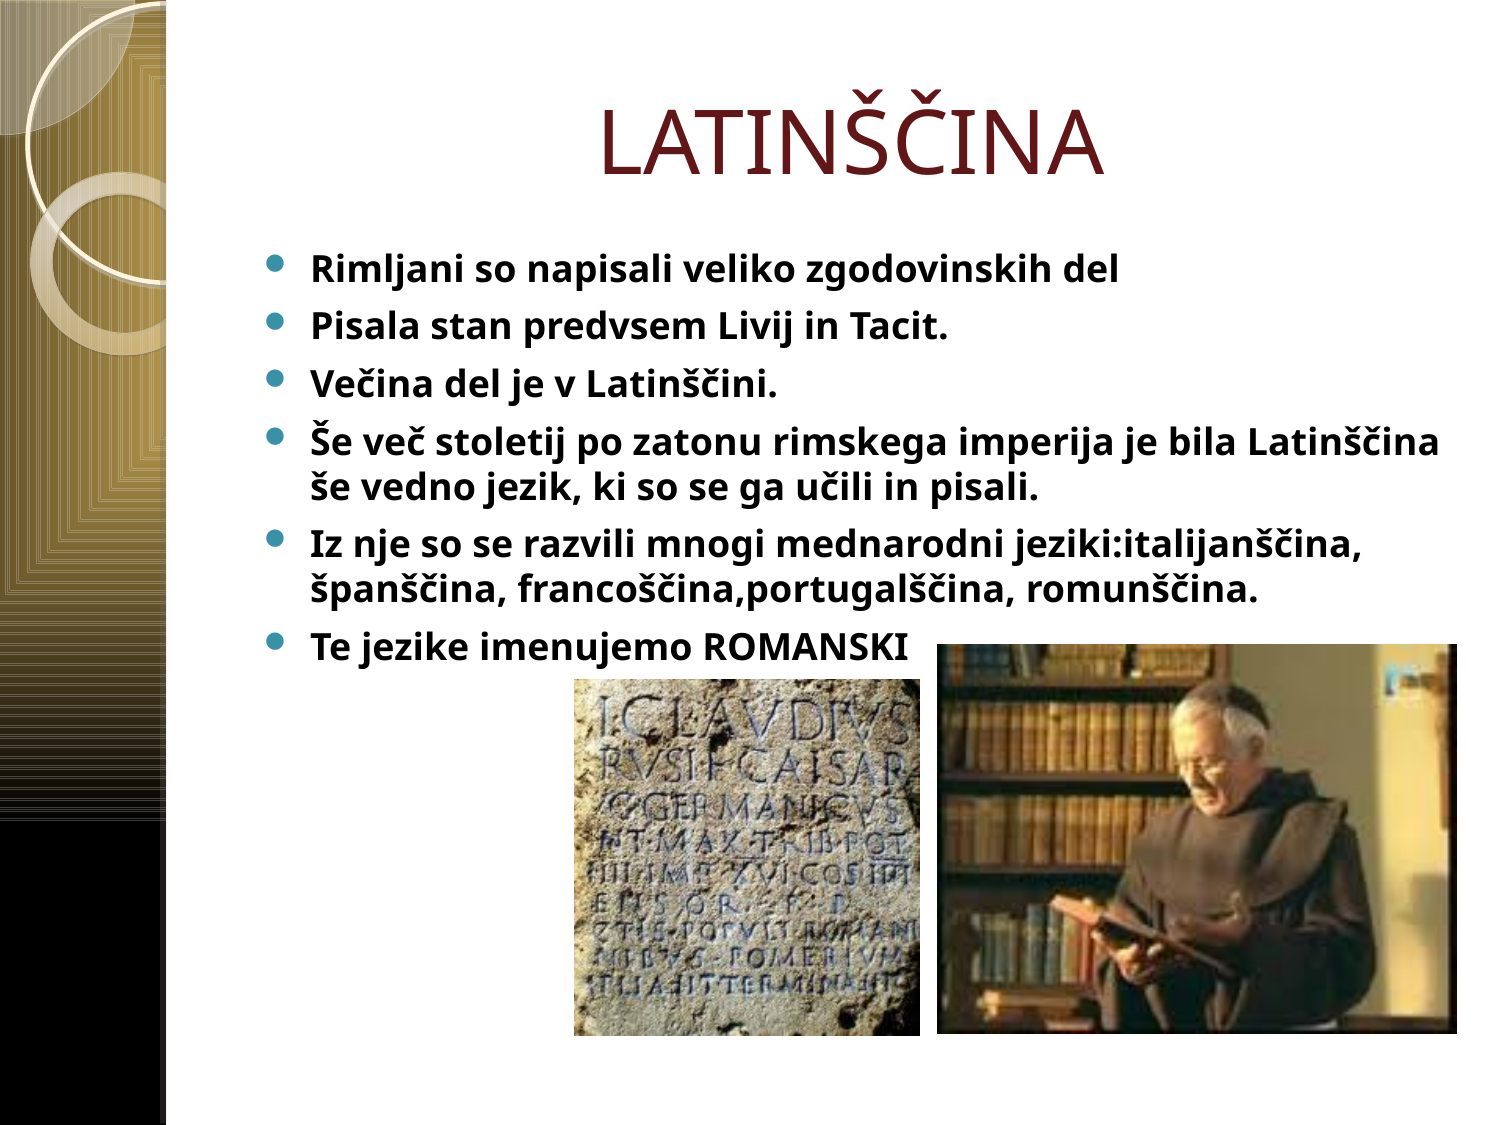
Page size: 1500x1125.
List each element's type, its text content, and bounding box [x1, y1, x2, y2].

list Rimljani so napisali veliko zgodovinskih del Pisala stan predvsem Livij in Tacit. Večina del je v Latinščini. Še več stoletij po zatonu rimskega imperija je bila Latinščina še vedno jezik, ki so se ga učili in pisali. Iz nje so se razvili mnogi mednarodni jeziki:italijanščina, španščina, francoščina,portugalščina, romunščina. Te jezike imenujemo ROMANSKI [235, 237, 1466, 1025]
picture [937, 644, 1457, 1034]
title LATINŠČINA [235, 45, 1466, 233]
picture [574, 679, 920, 1036]
